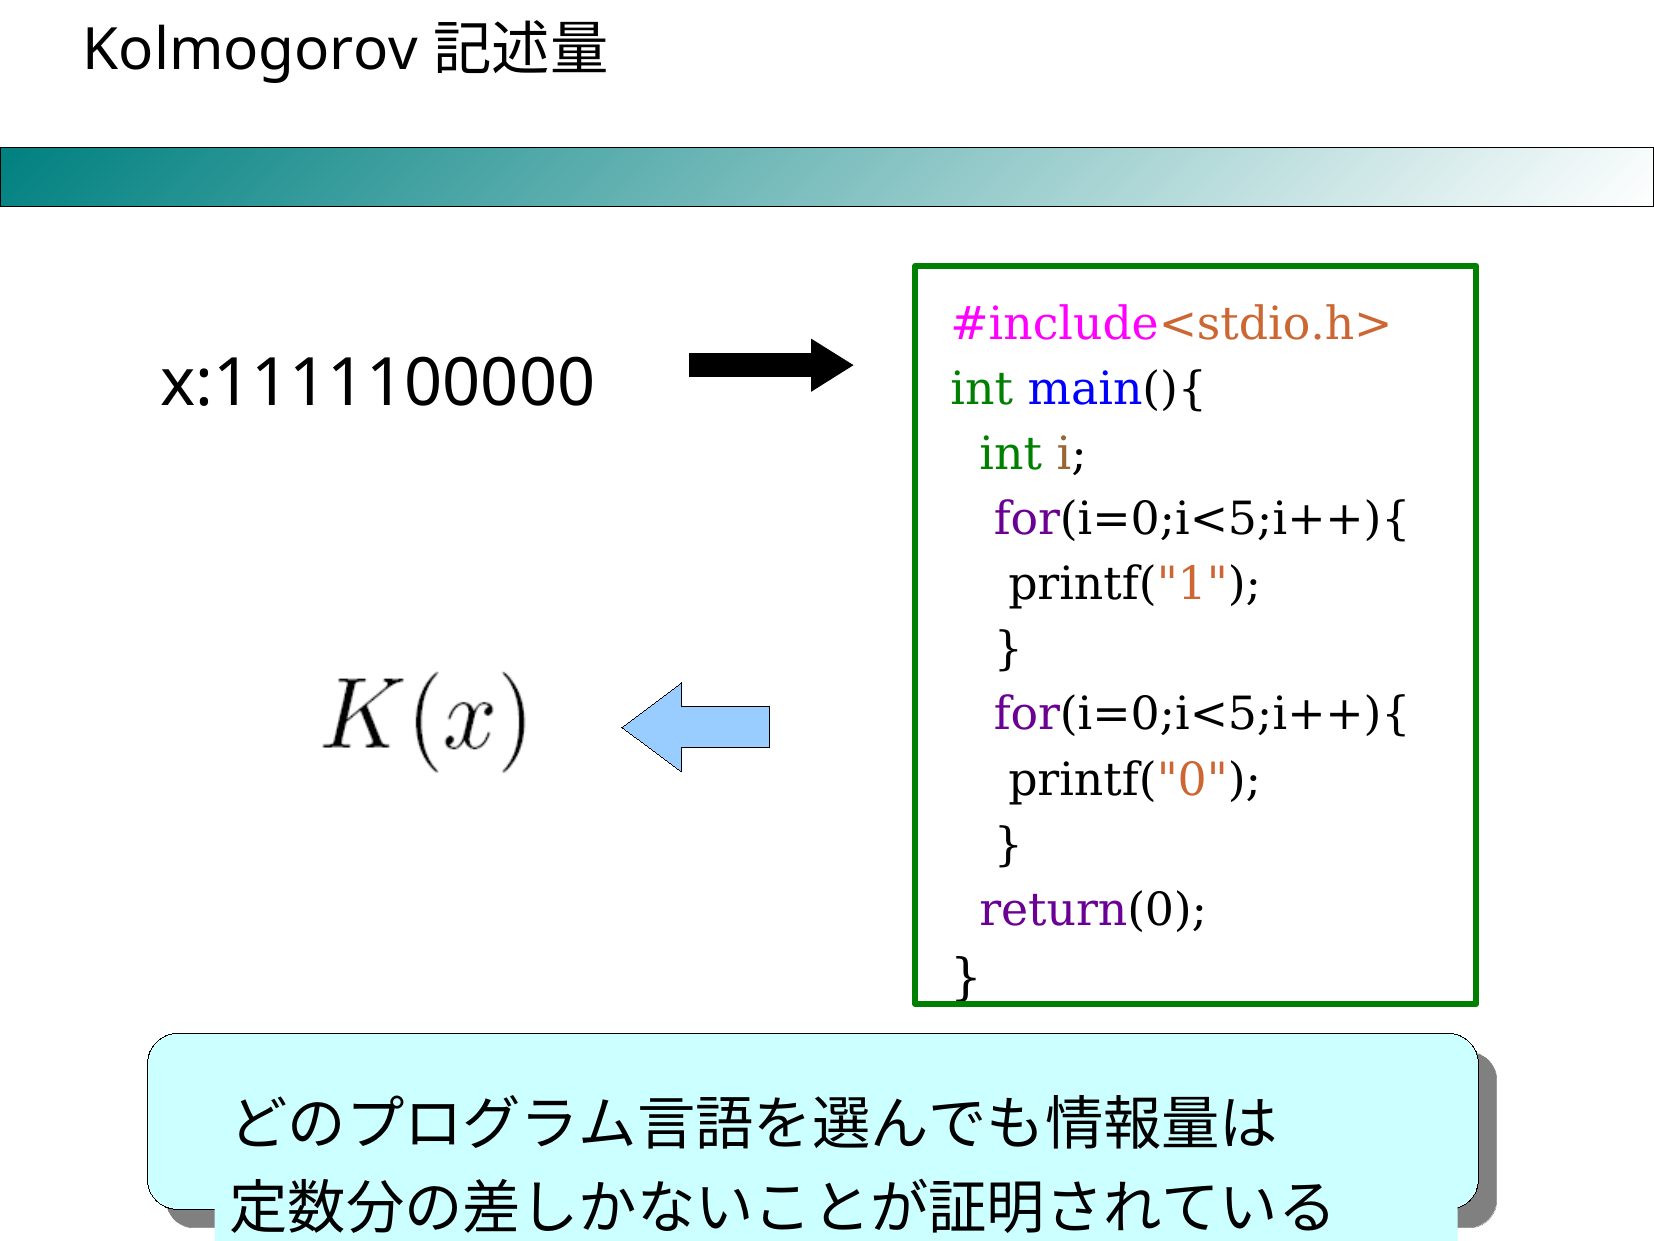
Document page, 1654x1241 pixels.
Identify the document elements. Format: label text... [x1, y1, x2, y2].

text_box [147, 1033, 1479, 1210]
text_box どのプログラム言語を選んでも情報量は 定数分の差しかないことが証明されている [214, 1069, 1458, 1210]
title Kolmogorov 記述量 [82, 26, 1571, 171]
text_box #include<stdio.h> int main(){ int i; for(i=0;i<5;i++){ printf("1"); } for(i=0;i<5;i++){ printf("0"); } return(0); } [935, 289, 1506, 1063]
text_box x:1111100000 [145, 326, 631, 422]
picture [318, 664, 532, 783]
text_box #include<stdio.h> int main(){ int i; for(i=0;i<5;i++){ printf("1"); } for(i=0;i<5;i++){ printf("0"); } return(0); } [935, 289, 1473, 1001]
text_box [621, 682, 770, 772]
